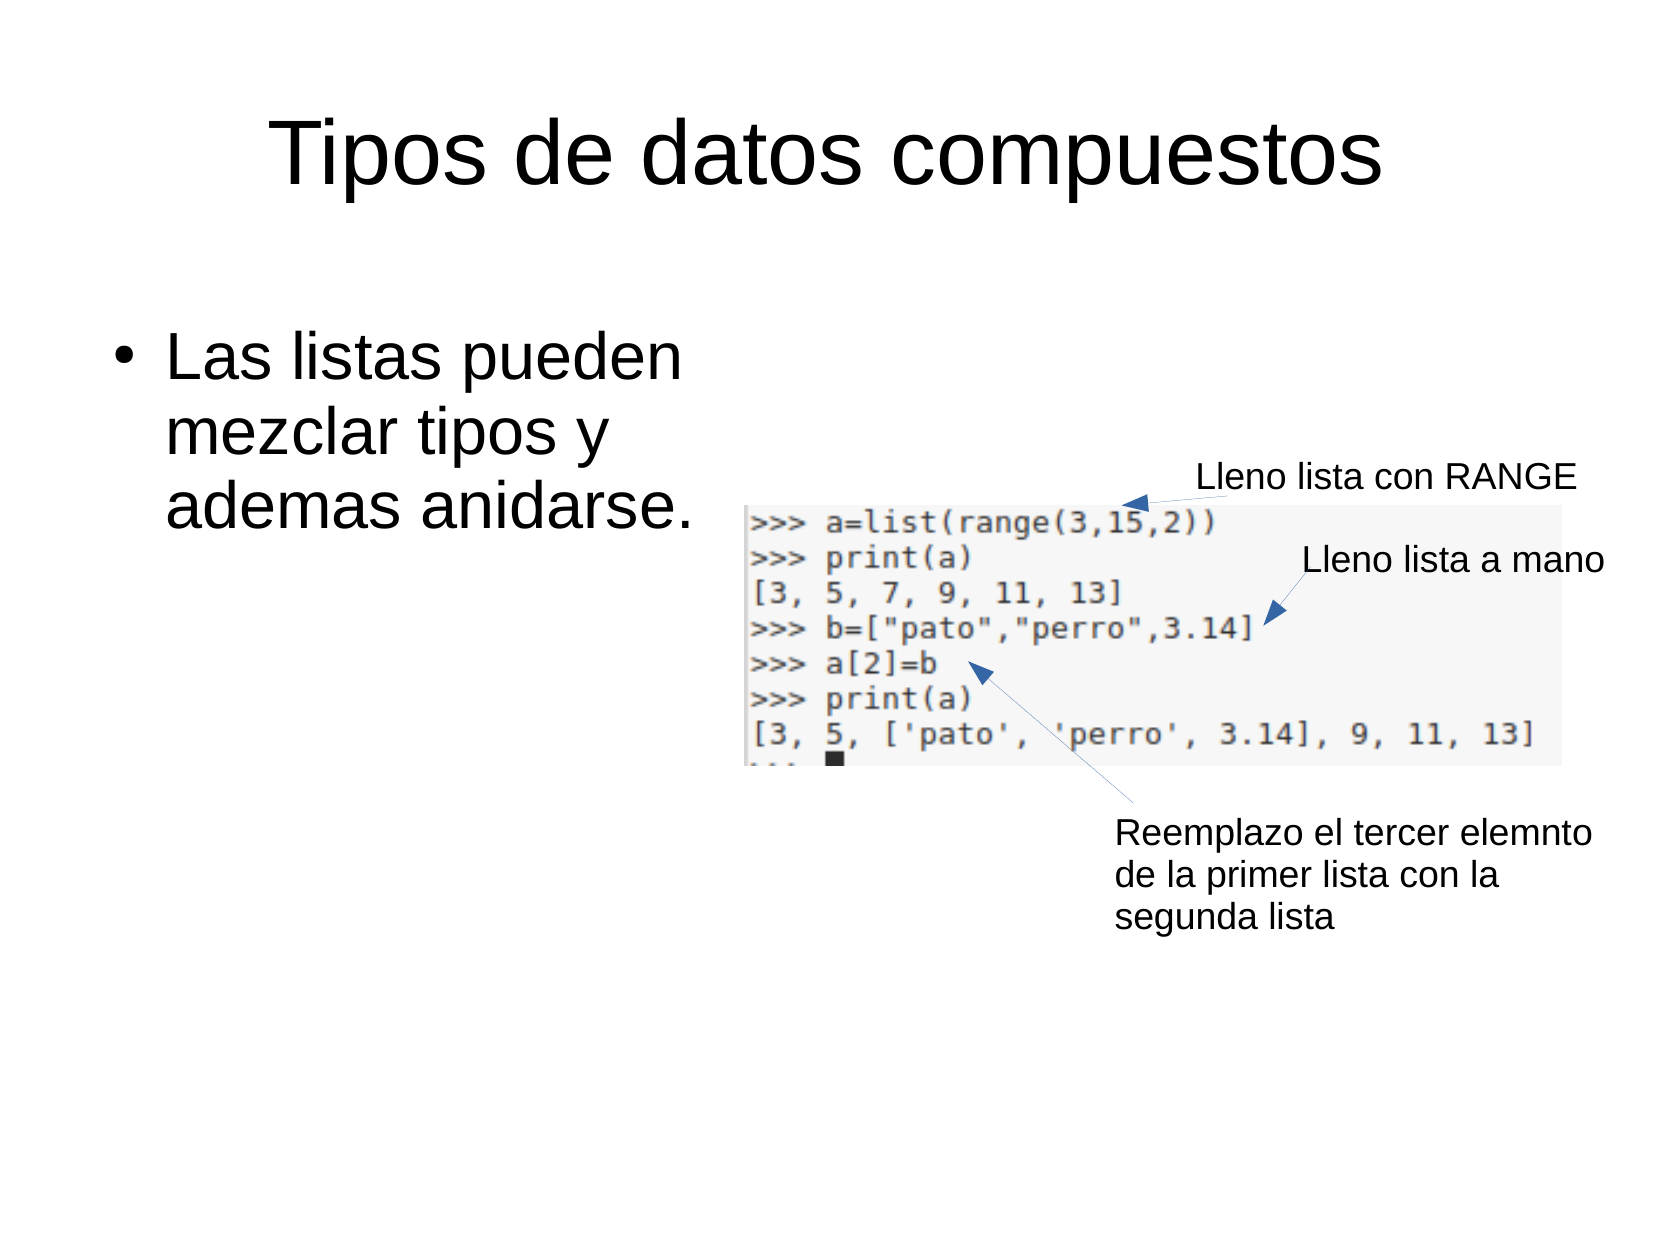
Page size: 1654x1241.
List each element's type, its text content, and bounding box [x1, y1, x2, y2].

picture [744, 505, 1562, 766]
text_box Reemplazo el tercer elemnto de la primer lista con la segunda lista [1099, 803, 1630, 945]
list Las listas pueden mezclar tipos y ademas anidarse. [94, 318, 709, 662]
title Tipos de datos compuestos [82, 49, 1571, 257]
text_box Lleno lista a mano [1286, 531, 1630, 589]
text_box Lleno lista con RANGE [1180, 448, 1606, 506]
